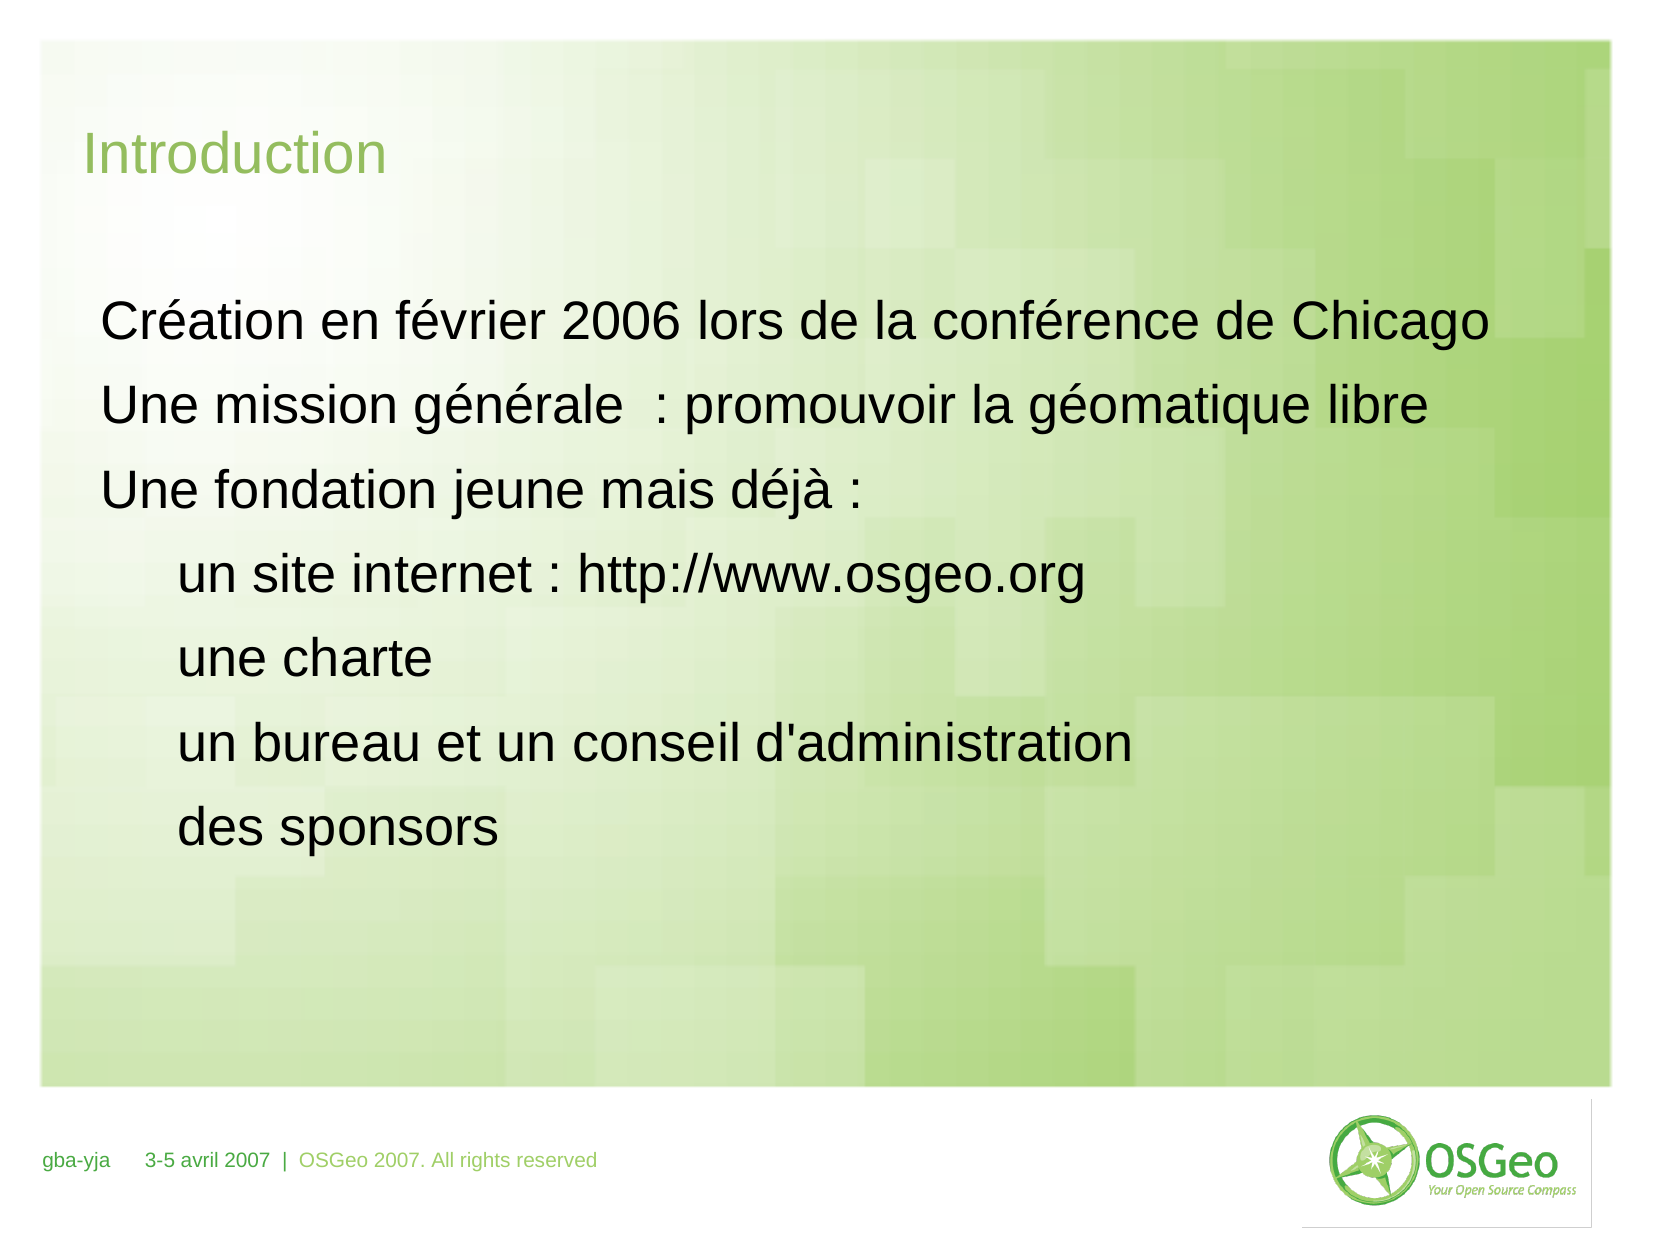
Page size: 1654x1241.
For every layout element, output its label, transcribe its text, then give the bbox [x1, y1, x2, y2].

picture [0, 1, 1654, 1239]
title Introduction [82, 49, 1571, 257]
list Création en février 2006 lors de la conférence de Chicago Une mission générale : promouvoir la géomatique libre Une fondation jeune mais déjà : un site internet : http://www.osgeo.org une charte un bureau et un conseil d'administration des sponsors [82, 290, 1571, 1109]
